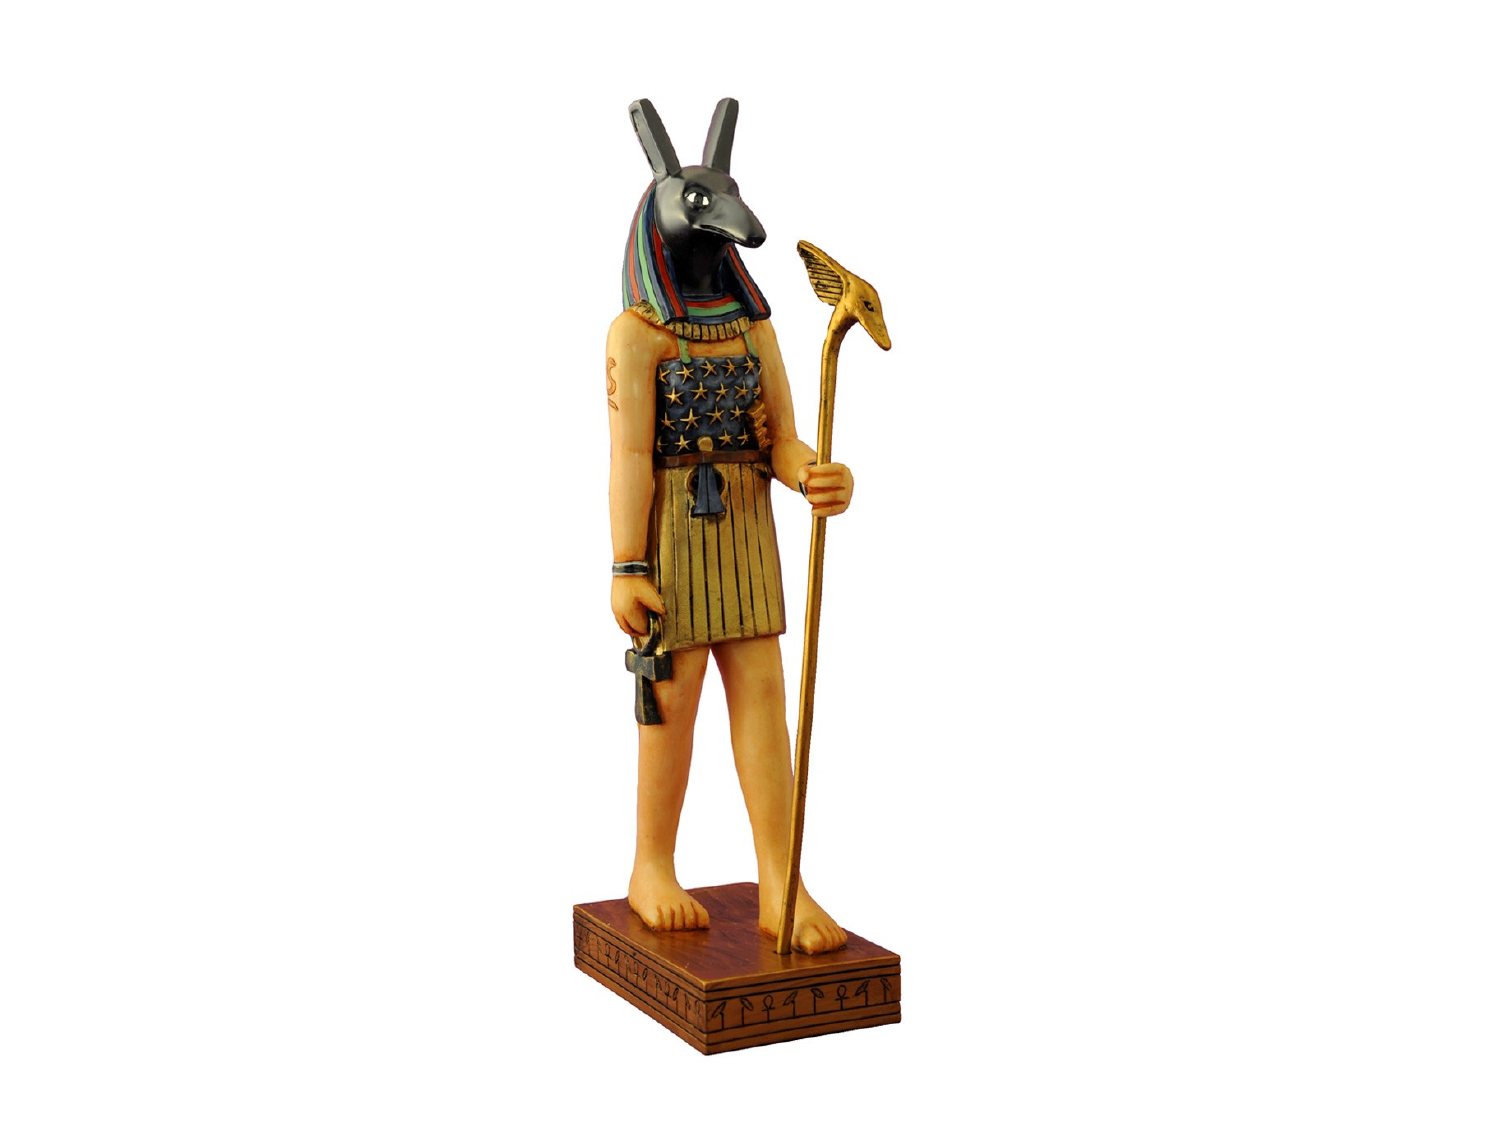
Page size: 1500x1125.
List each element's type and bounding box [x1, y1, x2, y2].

picture [242, 0, 1228, 1125]
